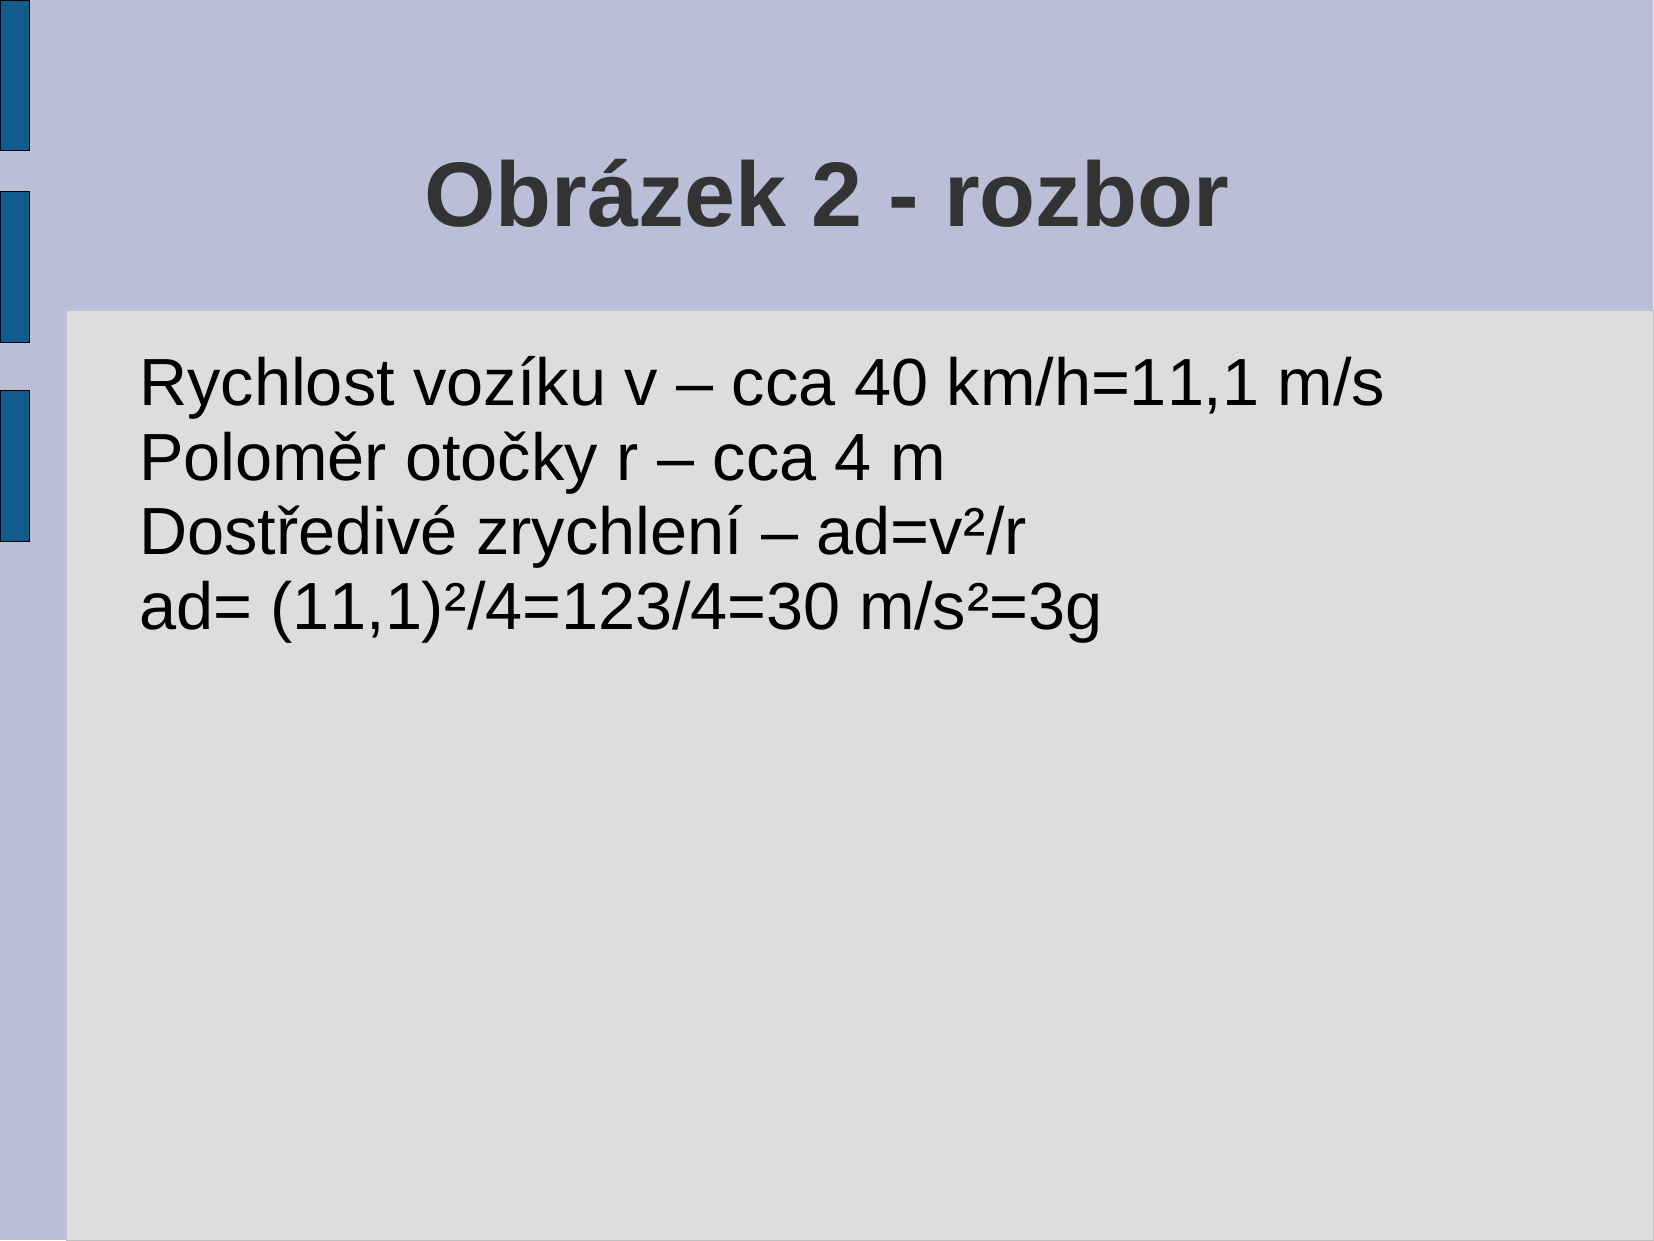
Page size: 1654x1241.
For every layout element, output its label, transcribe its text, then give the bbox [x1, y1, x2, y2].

list Rychlost vozíku v – cca 40 km/h=11,1 m/s Poloměr otočky r – cca 4 m Dostředivé zrychlení – ad=v²/r ad= (11,1)²/4=123/4=30 m/s²=3g [121, 344, 1534, 1127]
title Obrázek 2 - rozbor [121, 91, 1534, 299]
